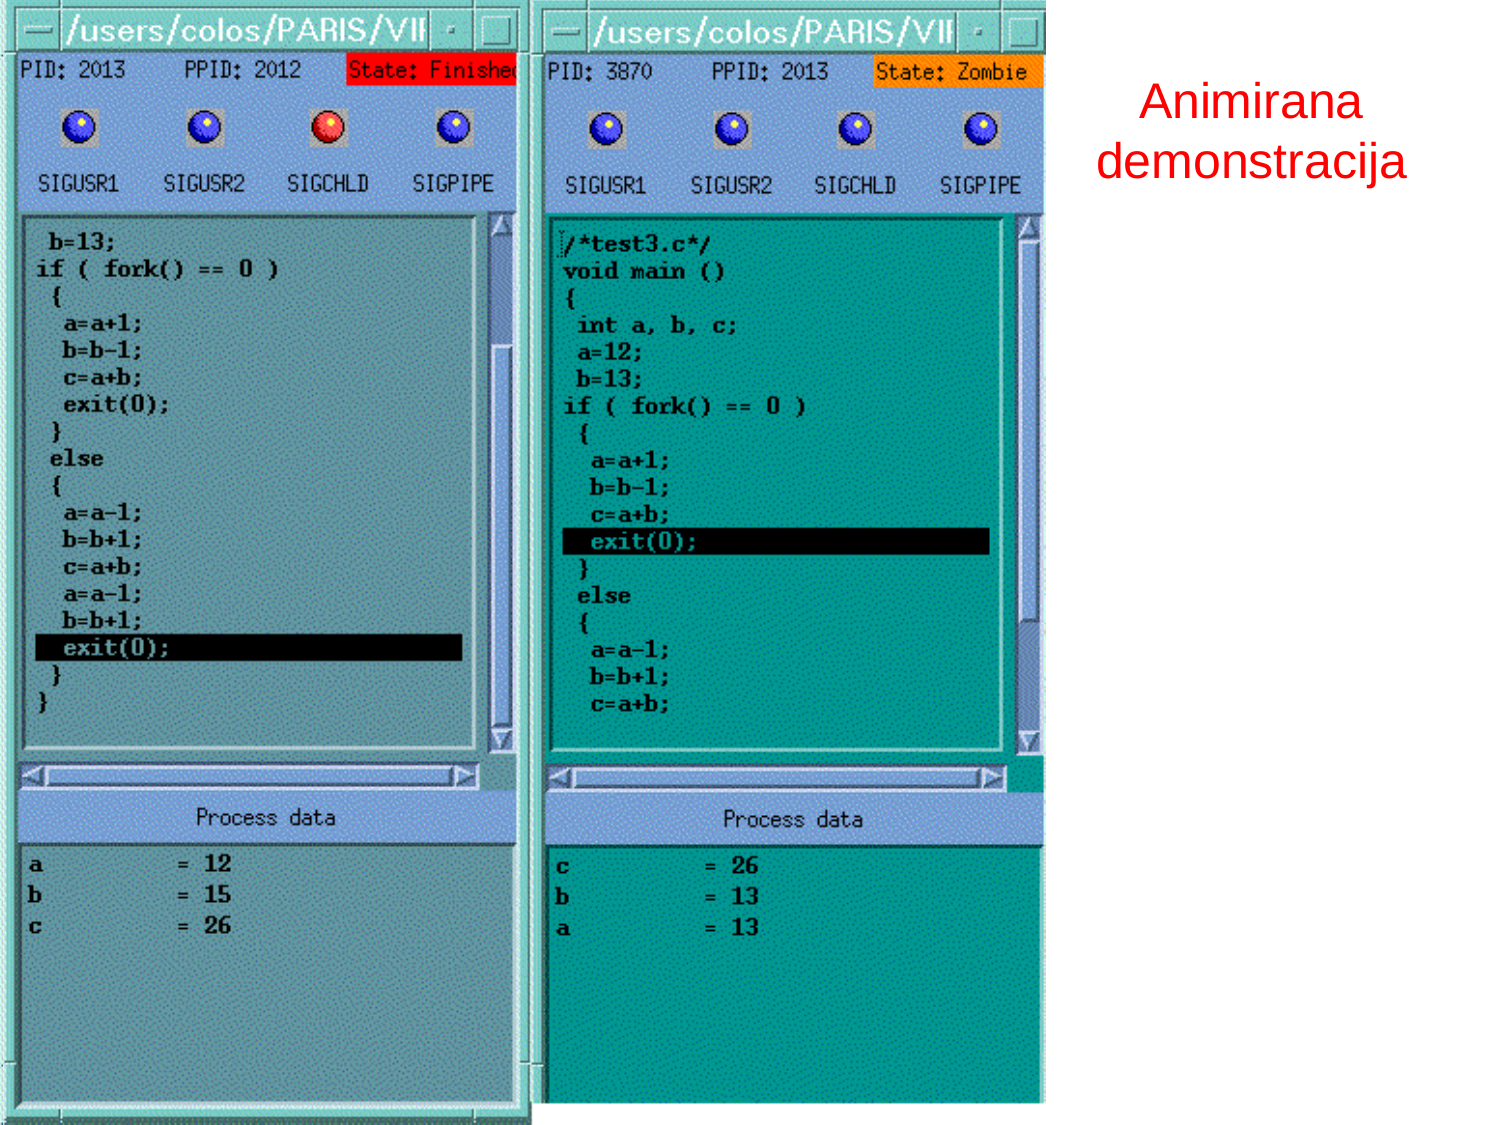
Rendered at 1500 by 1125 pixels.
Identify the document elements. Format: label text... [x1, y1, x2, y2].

title Animirana demonstracija [1066, 35, 1437, 223]
picture [0, 0, 1046, 1125]
